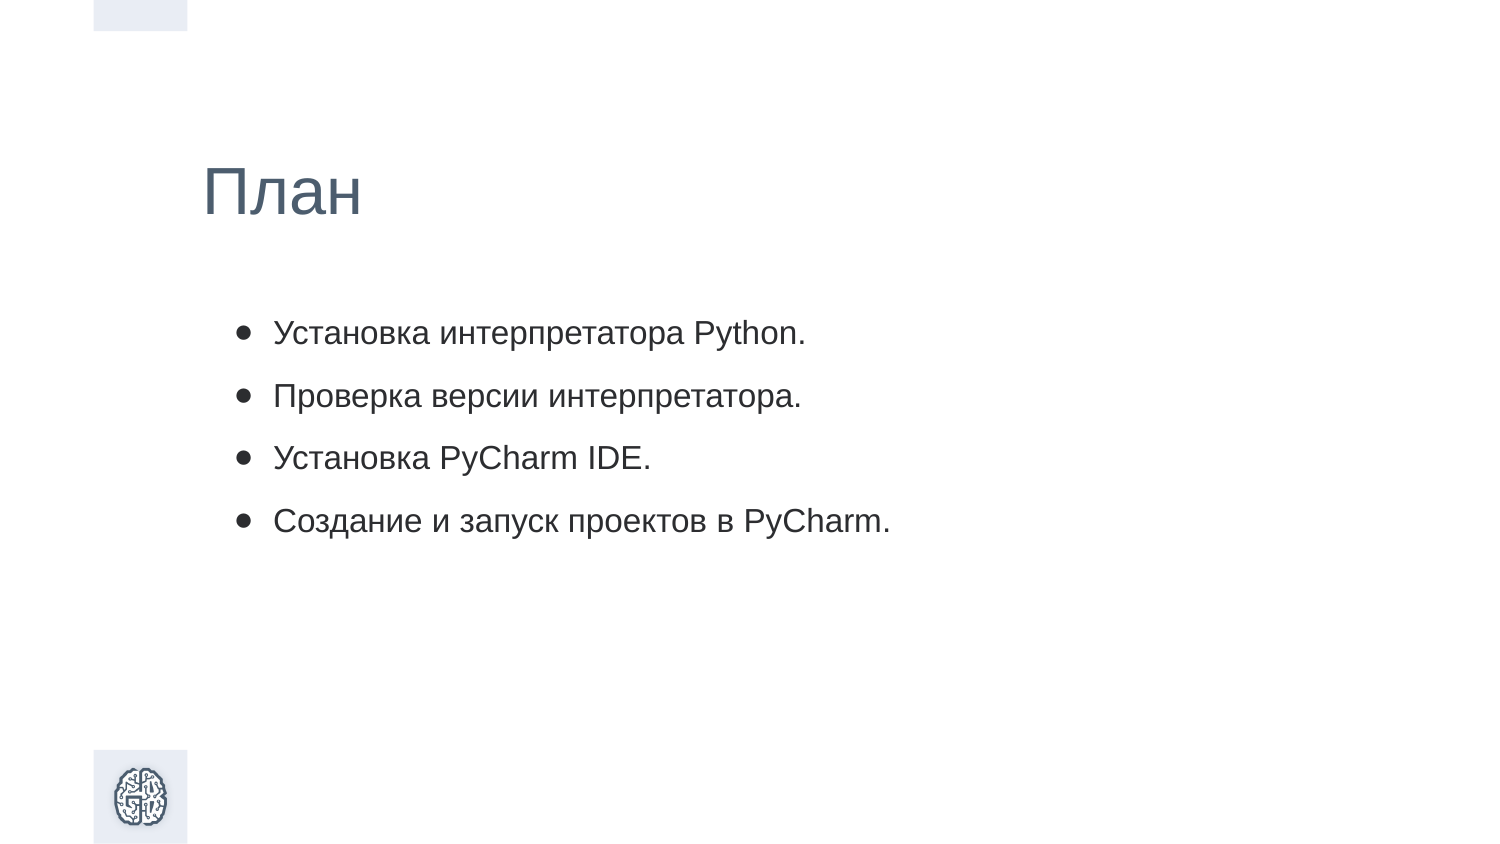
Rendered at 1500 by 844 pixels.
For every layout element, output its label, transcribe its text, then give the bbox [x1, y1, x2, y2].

text_box План [187, 93, 1312, 282]
text_box Проверка версии интерпретатора. [187, 358, 1312, 409]
picture [106, 760, 175, 834]
text_box Создание и запуск проектов в PyCharm. [187, 472, 1312, 546]
text_box Установка интерпретатора Python. [187, 284, 1312, 358]
text_box Установка PyCharm IDE. [187, 409, 1312, 472]
